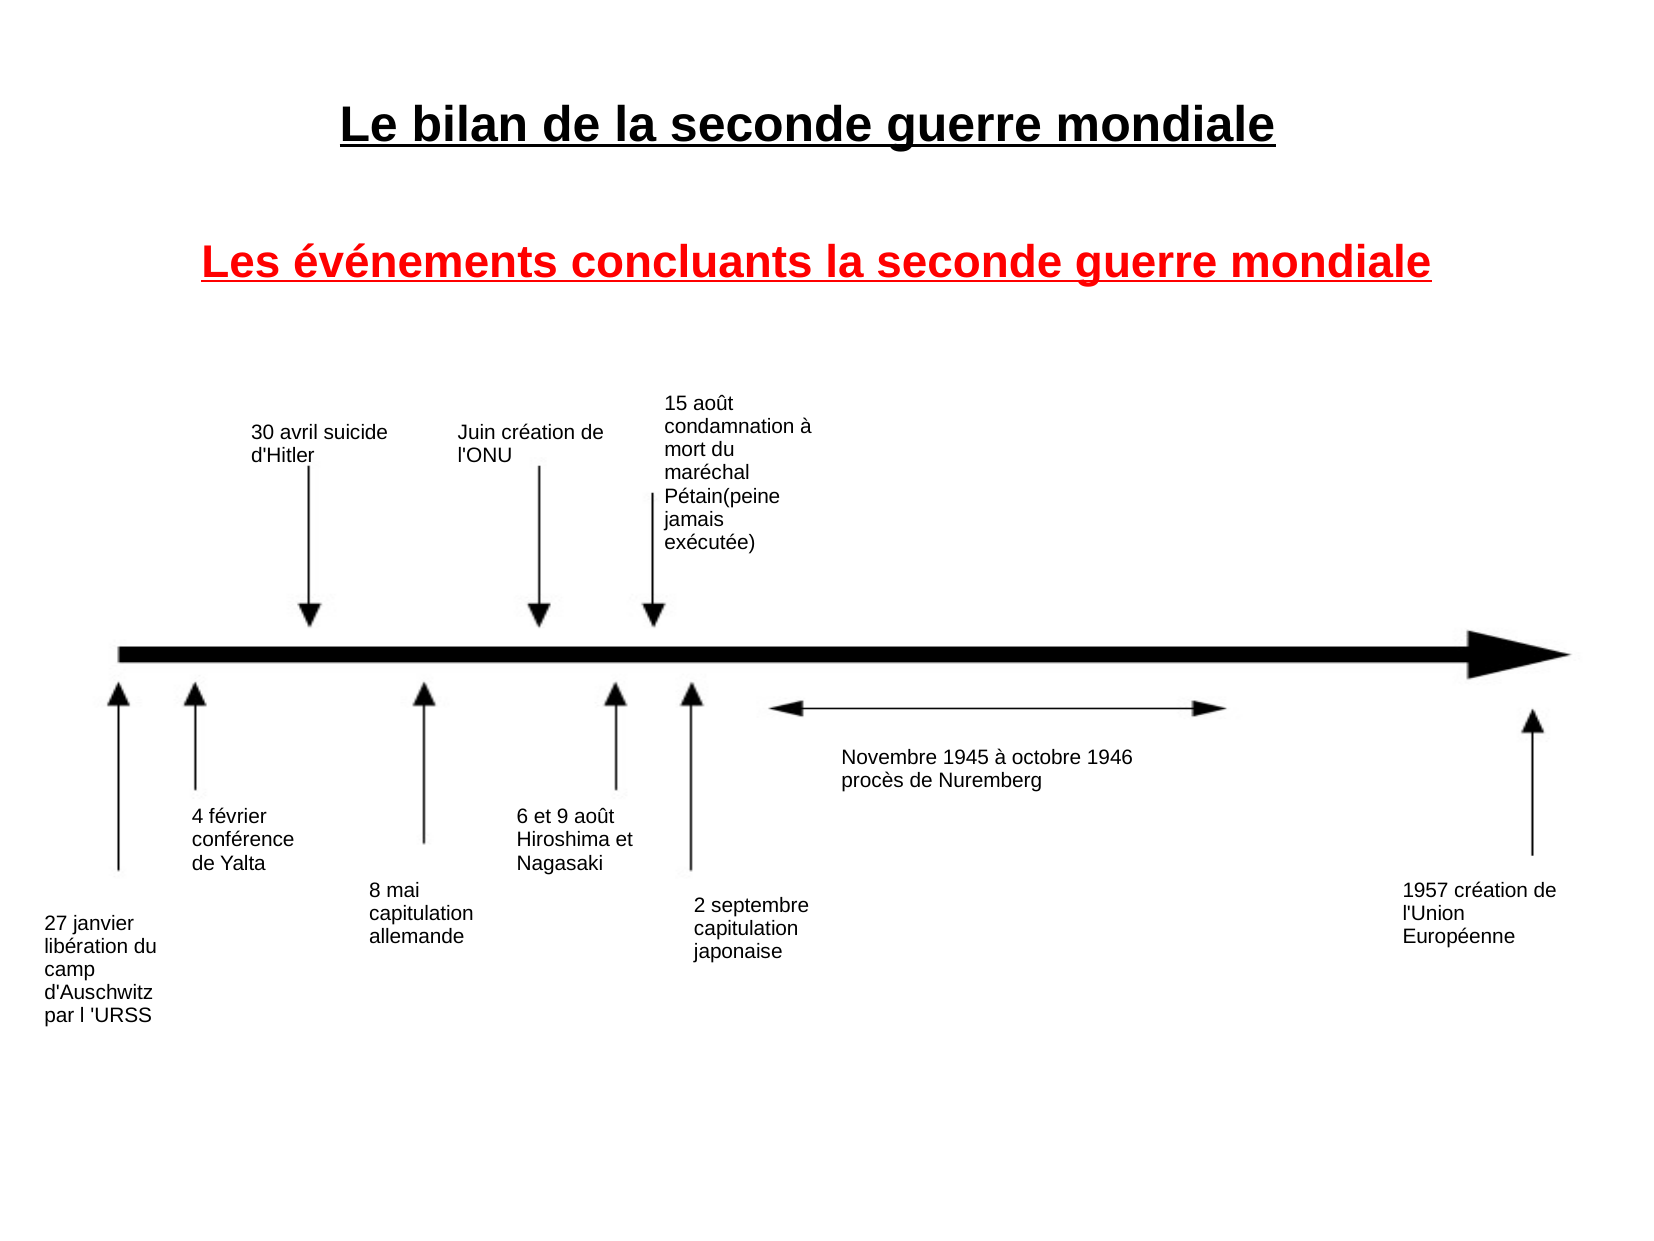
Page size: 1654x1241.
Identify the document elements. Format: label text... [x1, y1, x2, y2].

text_box 6 et 9 août Hiroshima et Nagasaki [501, 797, 650, 881]
text_box 1957 création de l'Union Européenne [1387, 871, 1595, 975]
text_box Juin création de l'ONU [442, 413, 621, 517]
text_box 15 août condamnation à mort du maréchal Pétain(peine jamais exécutée) [649, 383, 827, 560]
text_box 30 avril suicide d'Hitler [236, 413, 414, 517]
text_box 2 septembre capitulation japonaise [679, 885, 827, 1019]
text_box Le bilan de la seconde guerre mondiale [324, 88, 1323, 161]
text_box 8 mai capitulation allemande [354, 871, 502, 1004]
text_box Novembre 1945 à octobre 1946 procès de Nuremberg [826, 738, 1152, 842]
text_box 4 février conférence de Yalta [177, 797, 325, 901]
text_box Les événements concluants la seconde guerre mondiale [186, 228, 1447, 296]
picture [29, 355, 1625, 1004]
text_box 27 janvier libération du camp d'Auschwitz par l 'URSS [29, 903, 198, 1034]
